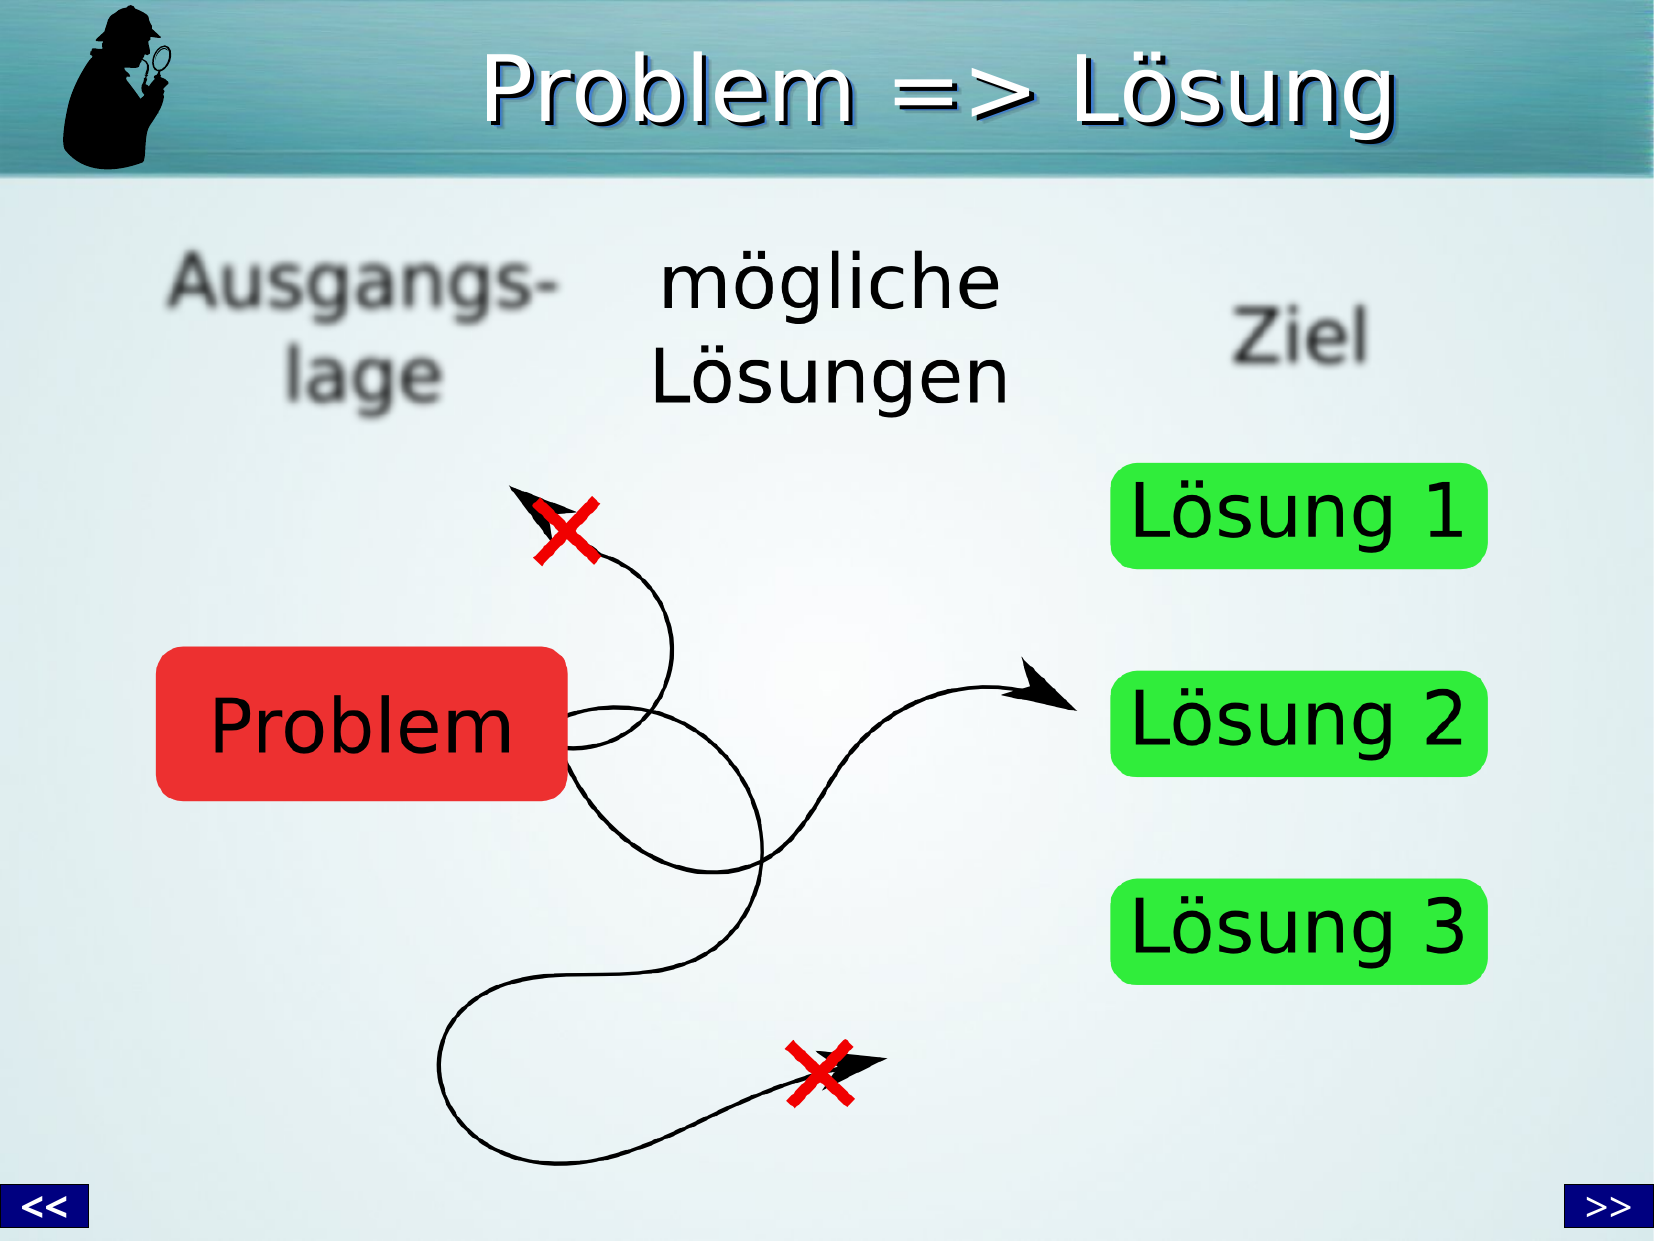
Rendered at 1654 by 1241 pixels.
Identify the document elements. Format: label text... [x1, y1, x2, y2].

title Problem => Lösung [224, 2, 1654, 178]
picture [0, 0, 1654, 1241]
